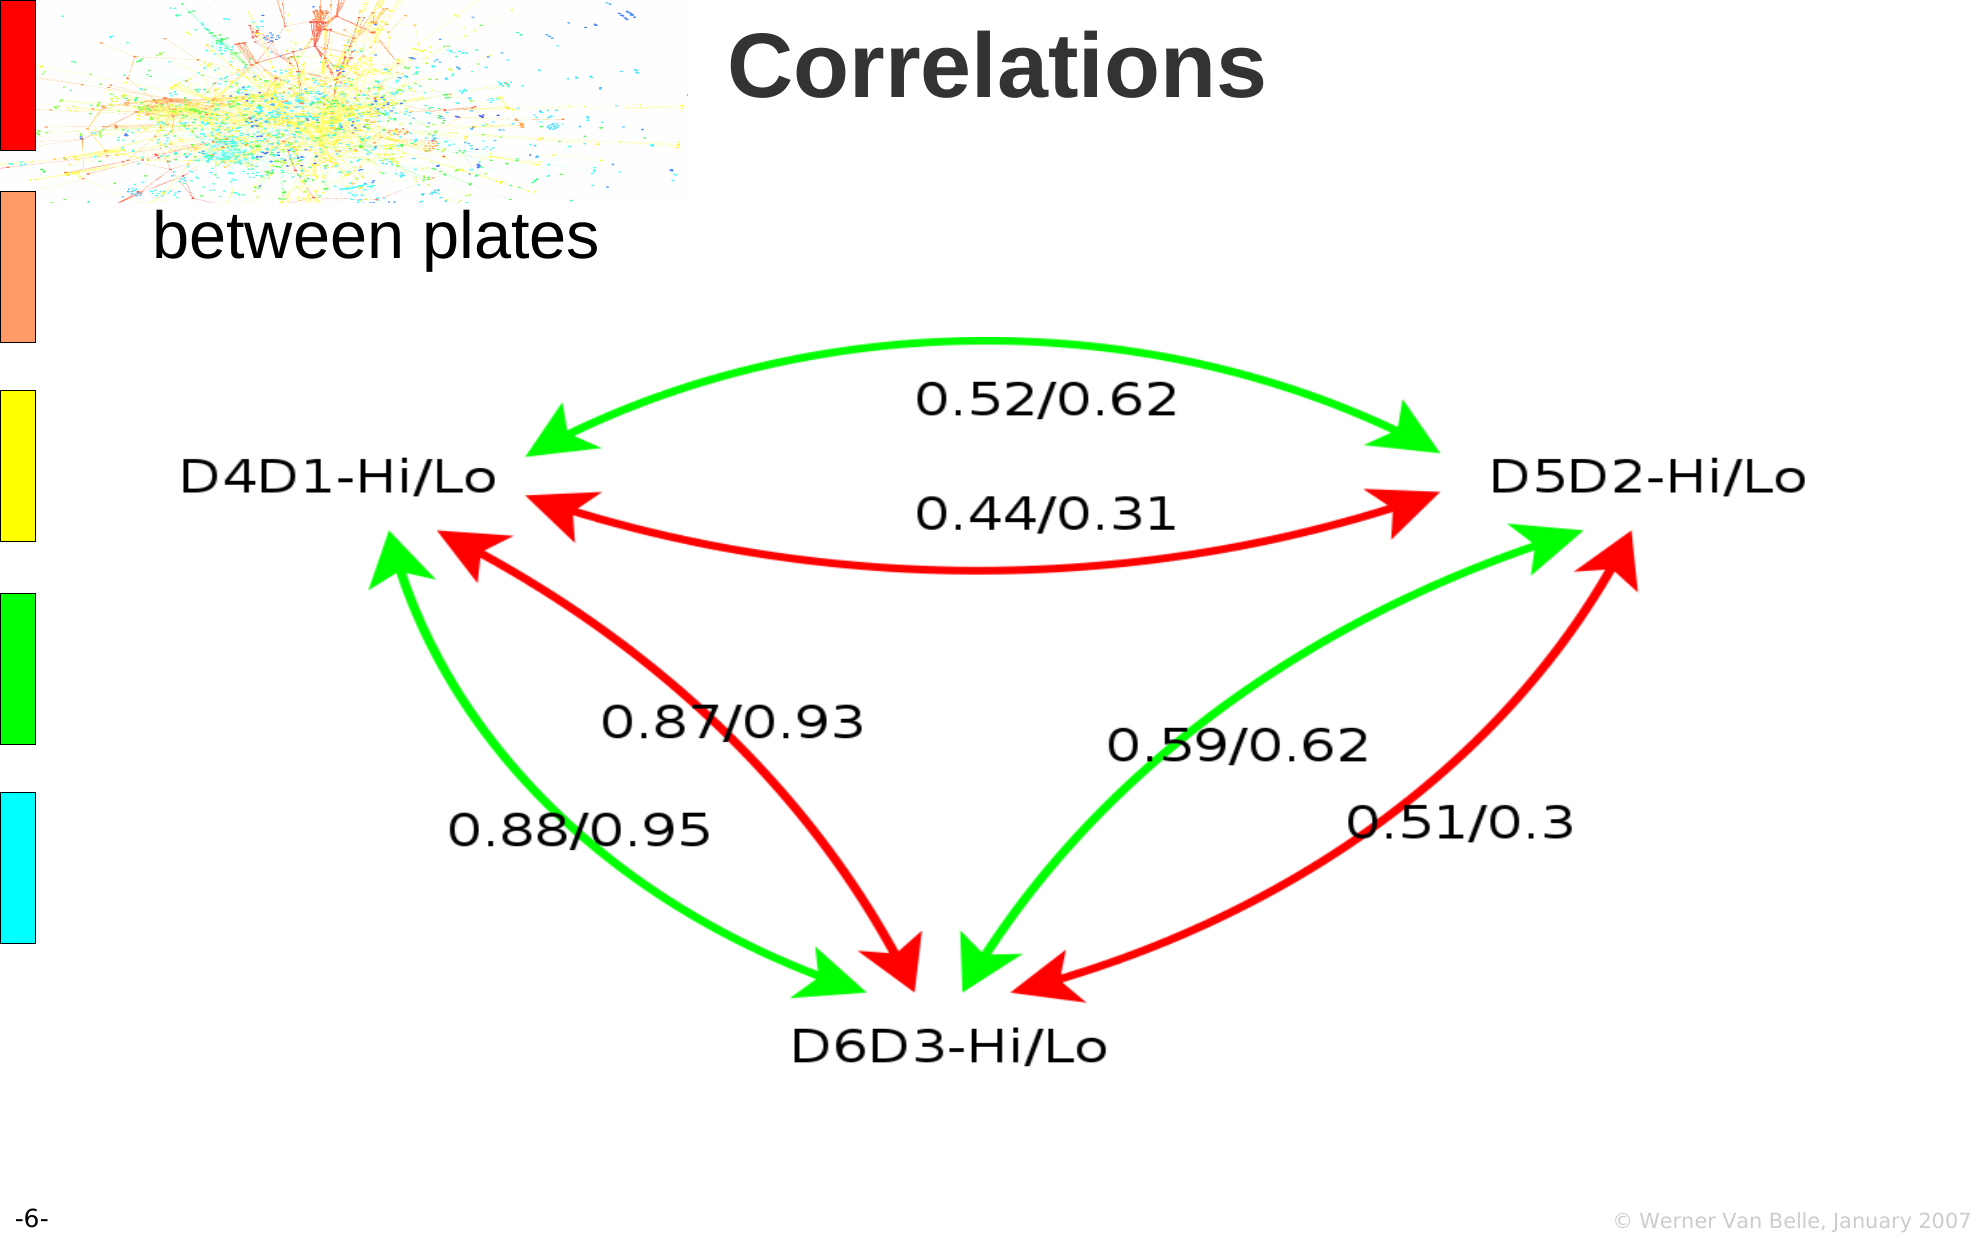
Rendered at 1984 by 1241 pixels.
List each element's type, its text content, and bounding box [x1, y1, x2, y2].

title Correlations [150, 0, 1845, 133]
list between plates [134, 197, 1935, 1167]
picture [179, 337, 1813, 1092]
title Gene Expression [0, 0, 688, 203]
